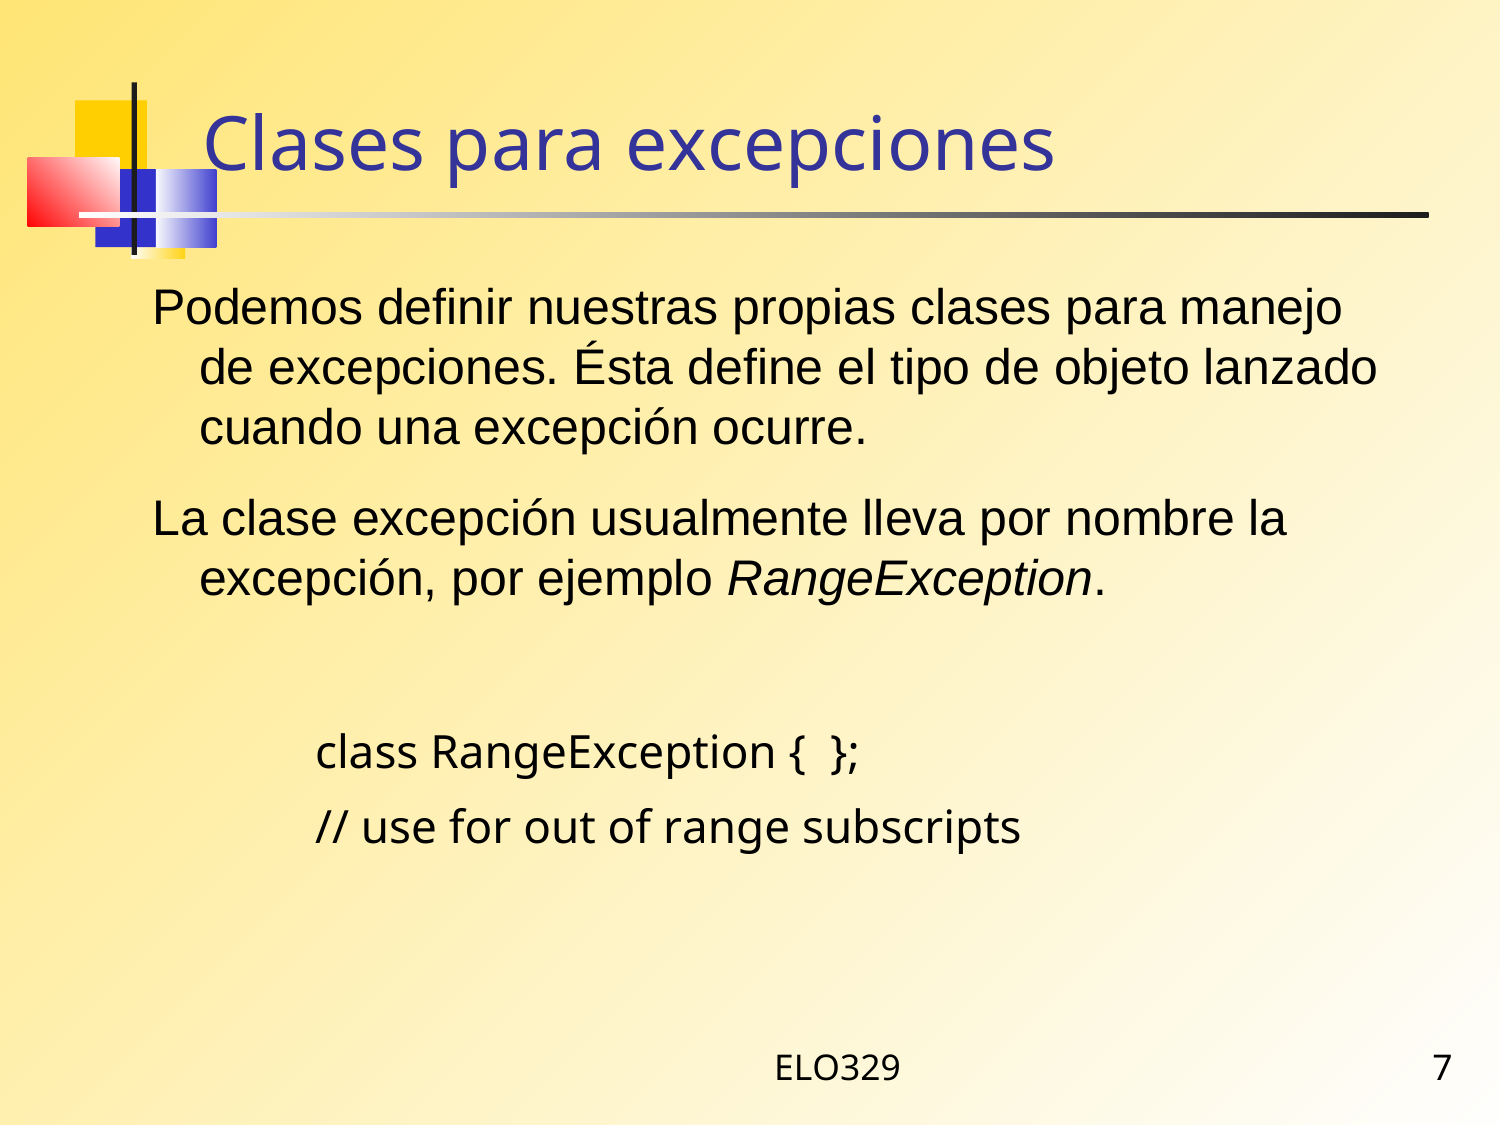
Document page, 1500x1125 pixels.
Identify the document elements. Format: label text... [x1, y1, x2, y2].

title Clases para excepciones [187, 37, 1466, 201]
text_box Podemos definir nuestras propias clases para manejo de excepciones. Ésta define el tipo de objeto lanzado cuando una excepción ocurre. La clase excepción usualmente lleva por nombre la excepción, por ejemplo RangeException. [137, 266, 1426, 614]
list class RangeException { }; // use for out of range subscripts [299, 637, 1463, 1013]
